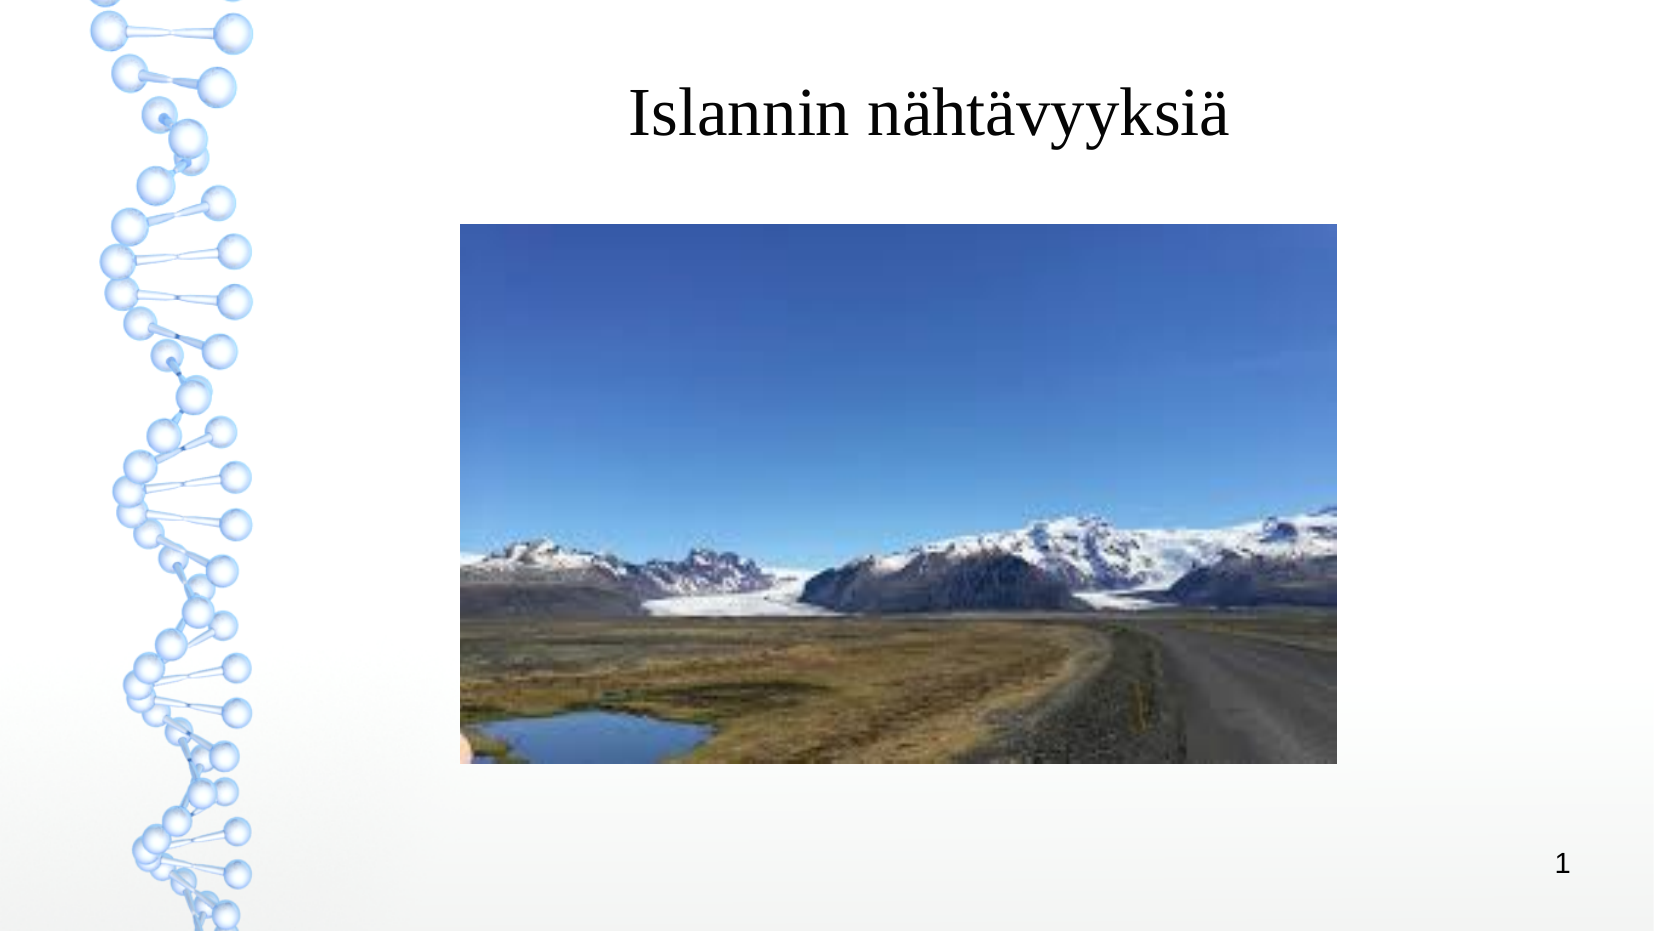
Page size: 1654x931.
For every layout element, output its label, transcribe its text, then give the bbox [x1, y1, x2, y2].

picture [0, 0, 1654, 931]
title Islannin nähtävyyksiä [265, 35, 1595, 189]
